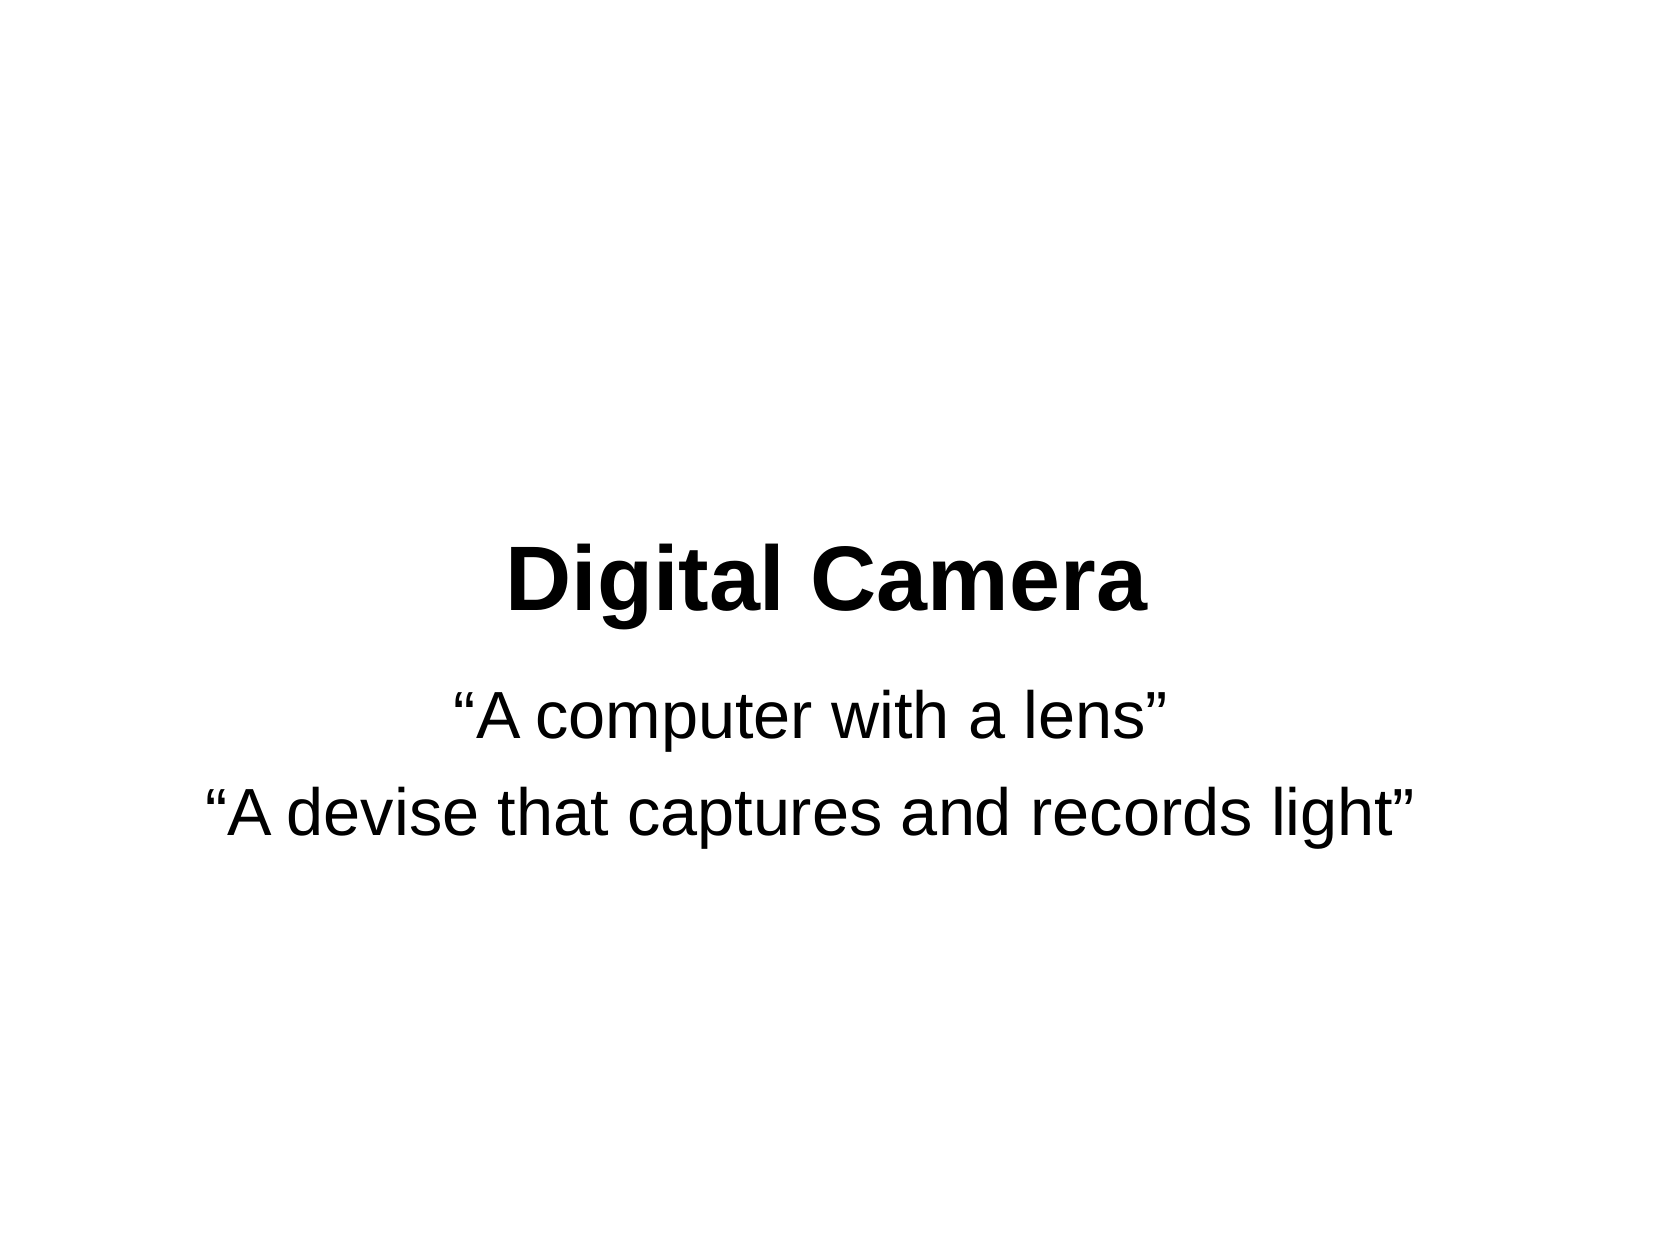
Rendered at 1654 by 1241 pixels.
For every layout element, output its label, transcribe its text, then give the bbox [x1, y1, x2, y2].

text_box “A computer with a lens” “A devise that captures and records light” [148, 664, 1474, 952]
title [112, 375, 1388, 563]
subtitle Digital Camera [82, 49, 1571, 1109]
